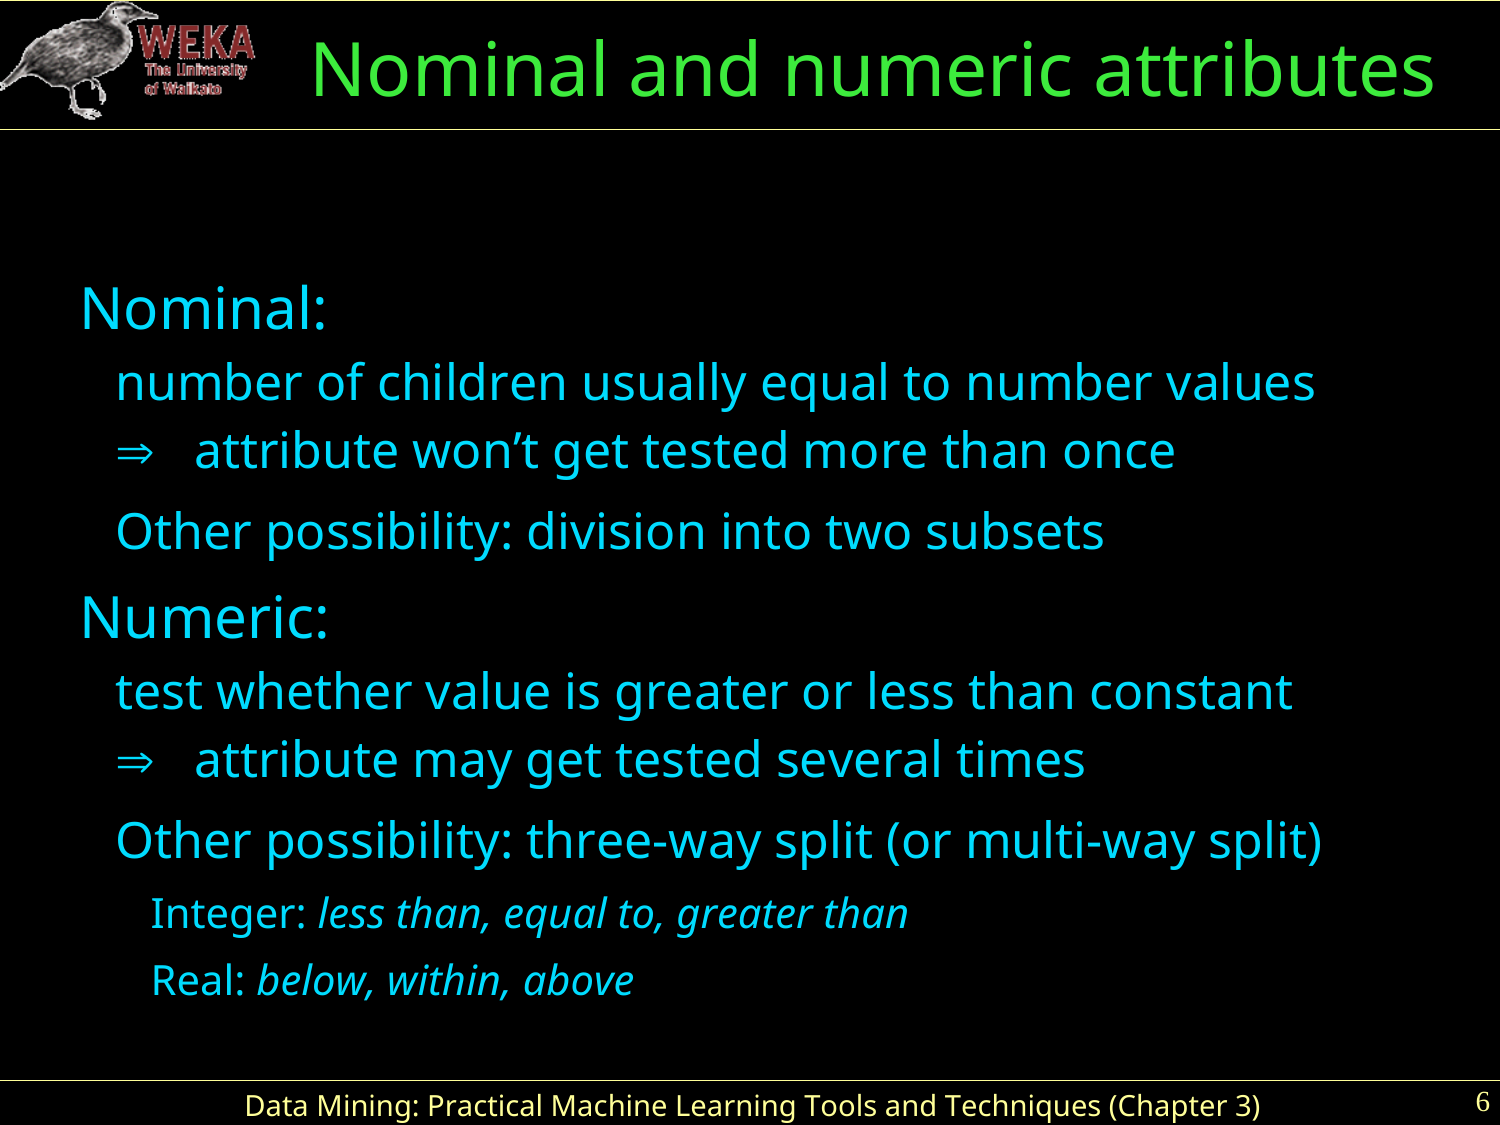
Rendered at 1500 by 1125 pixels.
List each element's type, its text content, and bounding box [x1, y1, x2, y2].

picture [0, 1, 266, 129]
title Nominal and numeric attributes [295, 0, 1500, 148]
text_box Nominal: number of children usually equal to number values  attribute won’t get tested more than once Other possibility: division into two subsets Numeric: test whether value is greater or less than constant  attribute may get tested several times Other possibility: three-way split (or multi-way split) Integer: less than, equal to, greater than Real: below, within, above [29, 260, 1477, 936]
